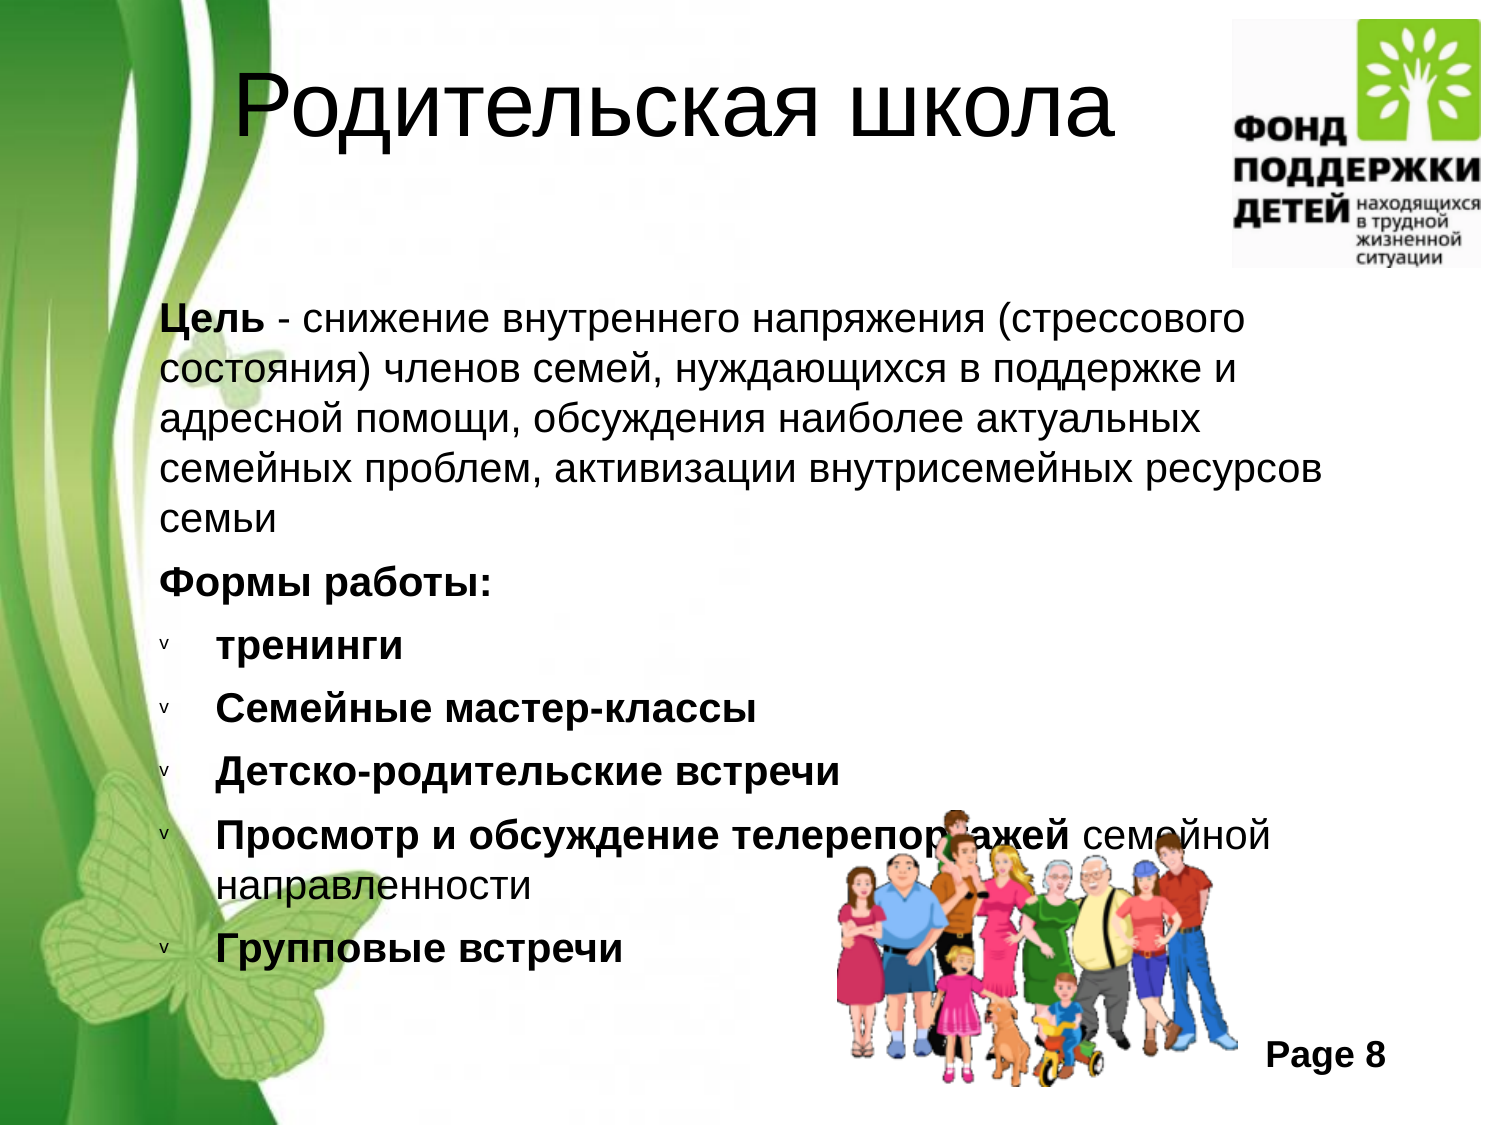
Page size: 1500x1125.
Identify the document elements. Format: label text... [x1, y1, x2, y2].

picture [0, 0, 1500, 1125]
list Цель - снижение внутреннего напряжения (стрессового состояния) членов семей, нуждающихся в поддержке и адресной помощи, обсуждения наиболее актуальных семейных проблем, активизации внутрисемейных ресурсов семьи Формы работы: тренинги Семейные мастер-классы Детско-родительские встречи Просмотр и обсуждение телерепортажей семейной направленности Групповые встречи [144, 283, 1418, 969]
title Родительская школа [0, 37, 1232, 166]
